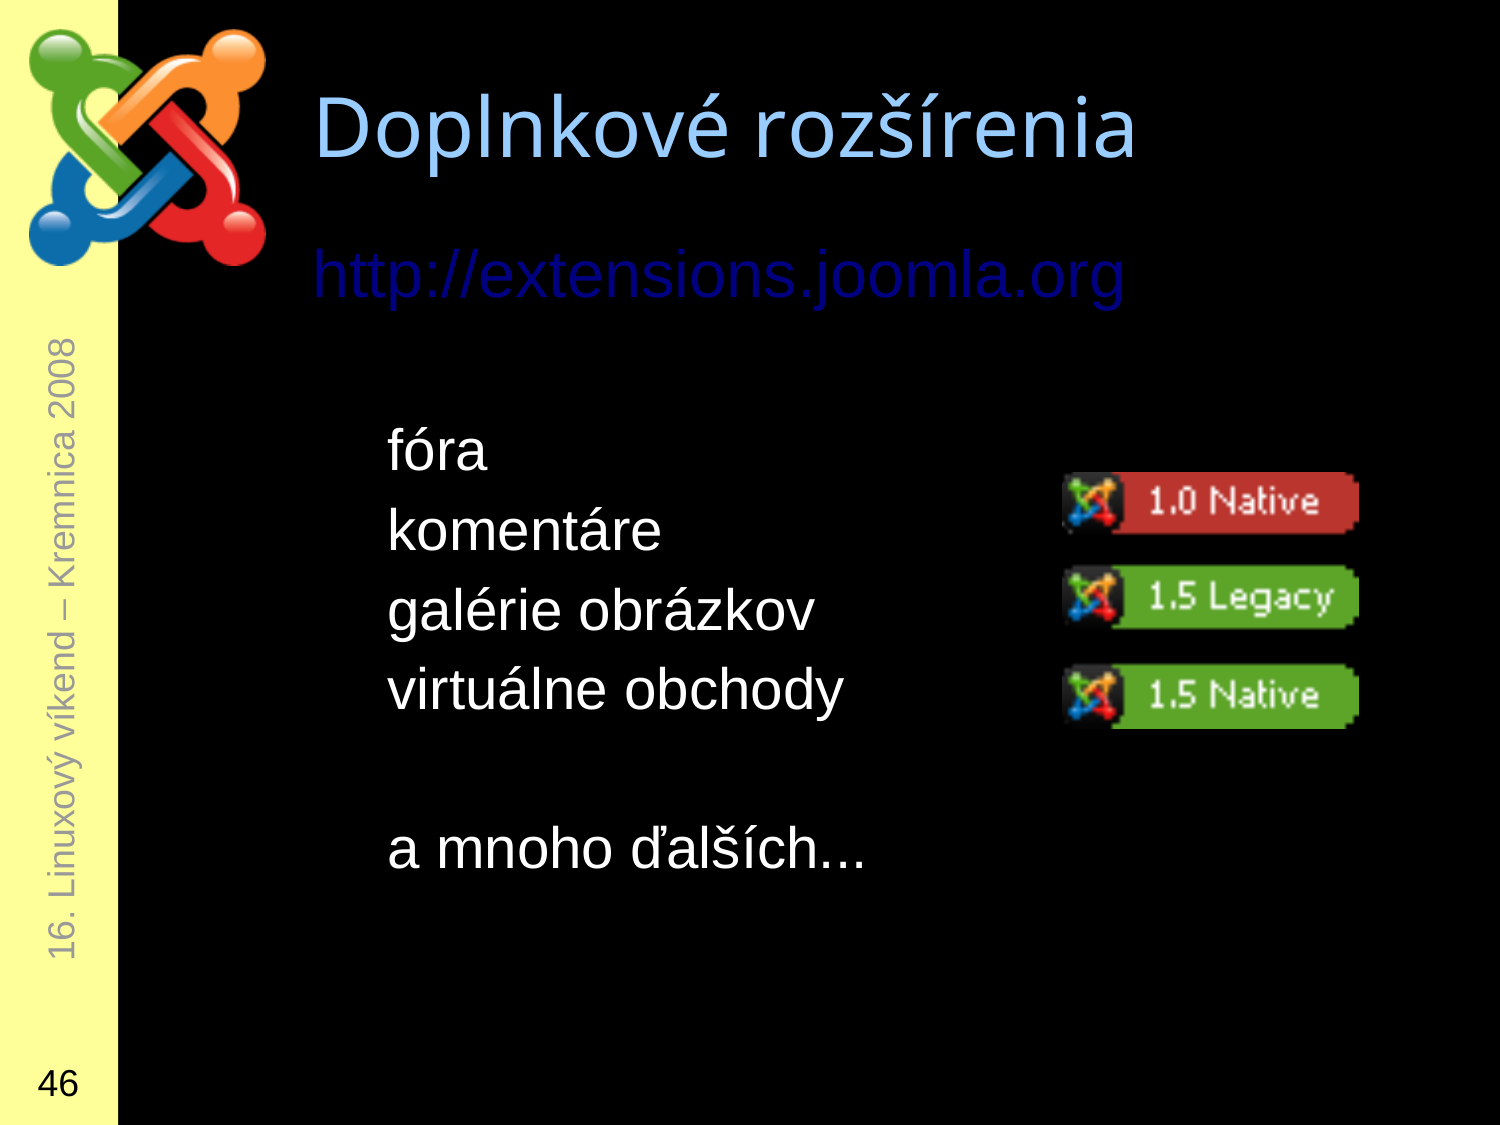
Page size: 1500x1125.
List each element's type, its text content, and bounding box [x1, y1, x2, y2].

title Doplnkové rozšírenia [312, 24, 1450, 226]
picture [1062, 472, 1359, 729]
picture [29, 29, 266, 266]
list http://extensions.joomla.org fóra komentáre galérie obrázkov virtuálne obchody a mnoho ďalších... [312, 237, 1450, 986]
